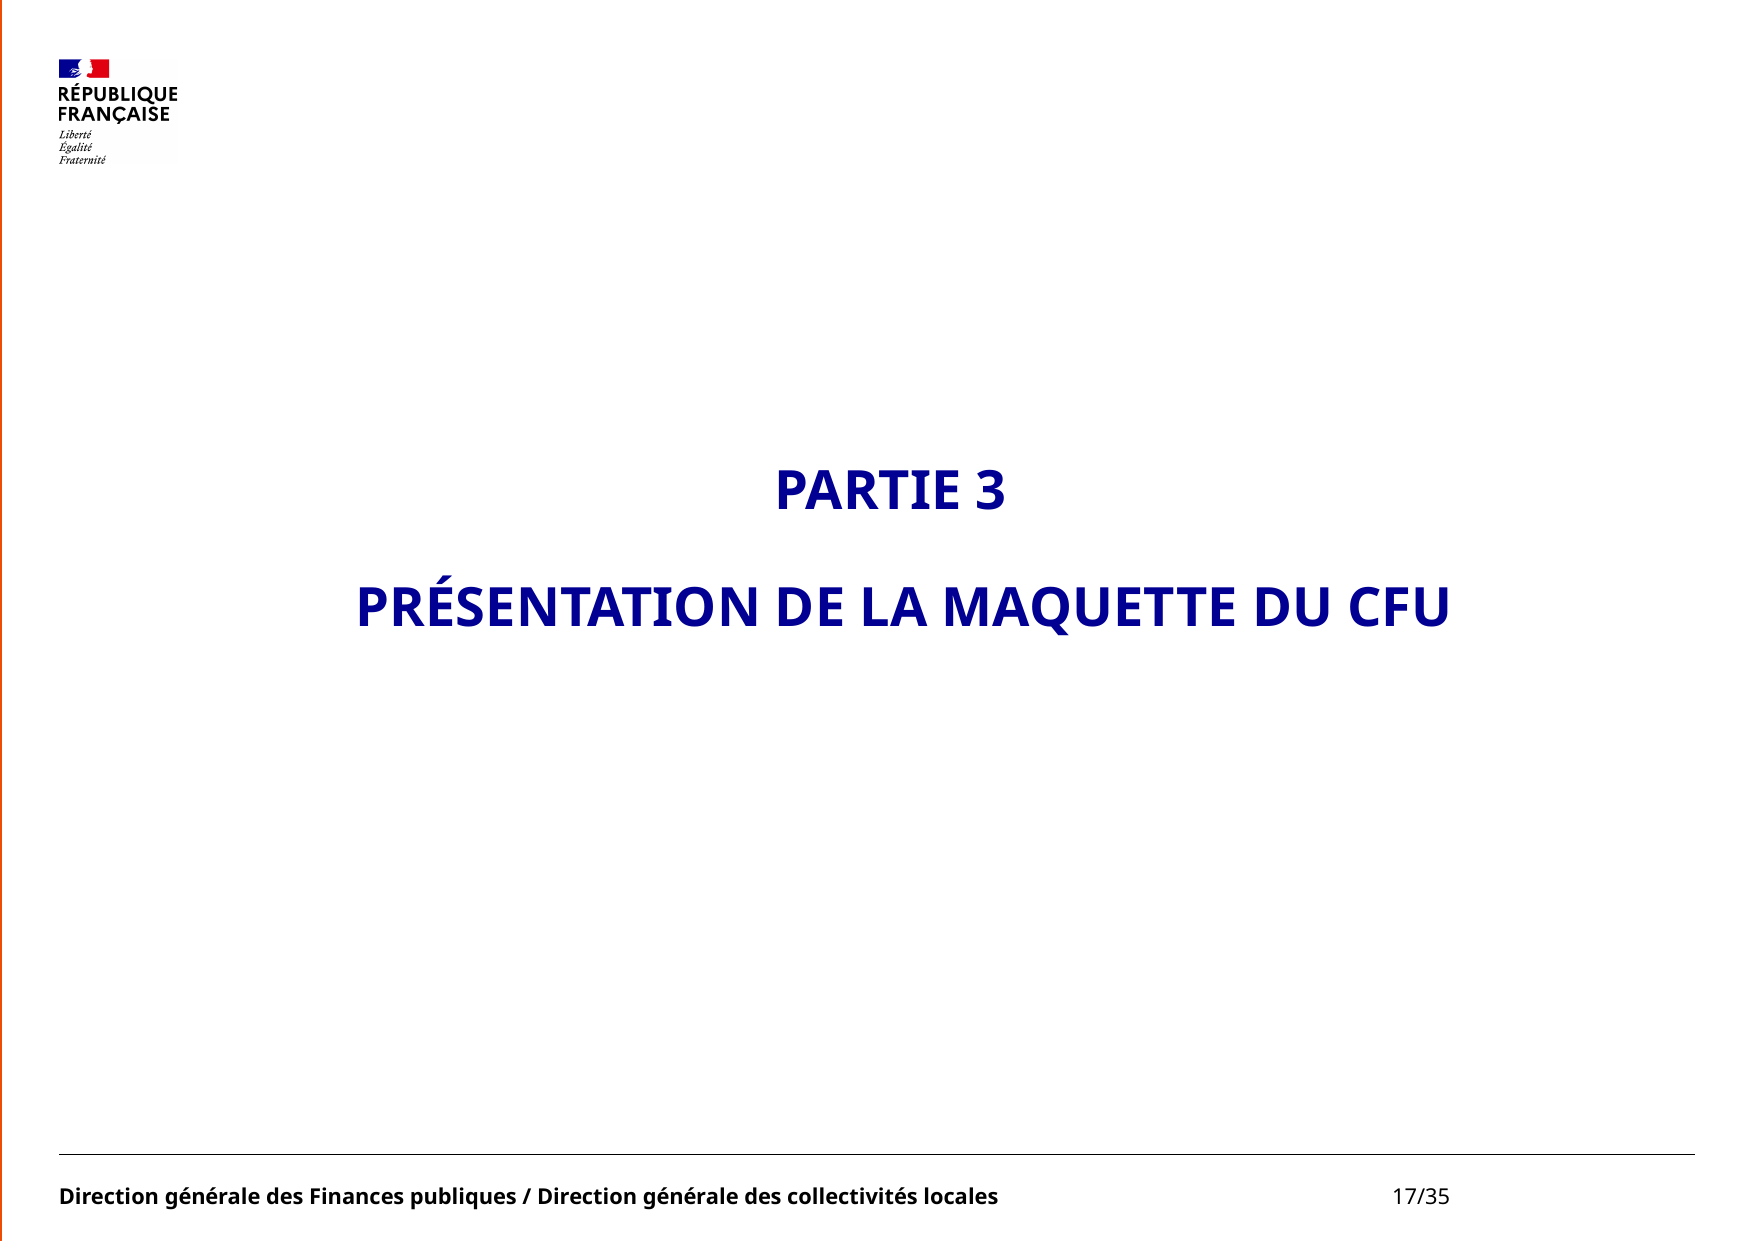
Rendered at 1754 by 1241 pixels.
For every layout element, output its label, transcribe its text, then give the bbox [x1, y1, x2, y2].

picture [59, 59, 178, 164]
text_box PARTIE 3 PRÉSENTATION DE LA MAQUETTE DU CFU [129, 447, 1666, 654]
